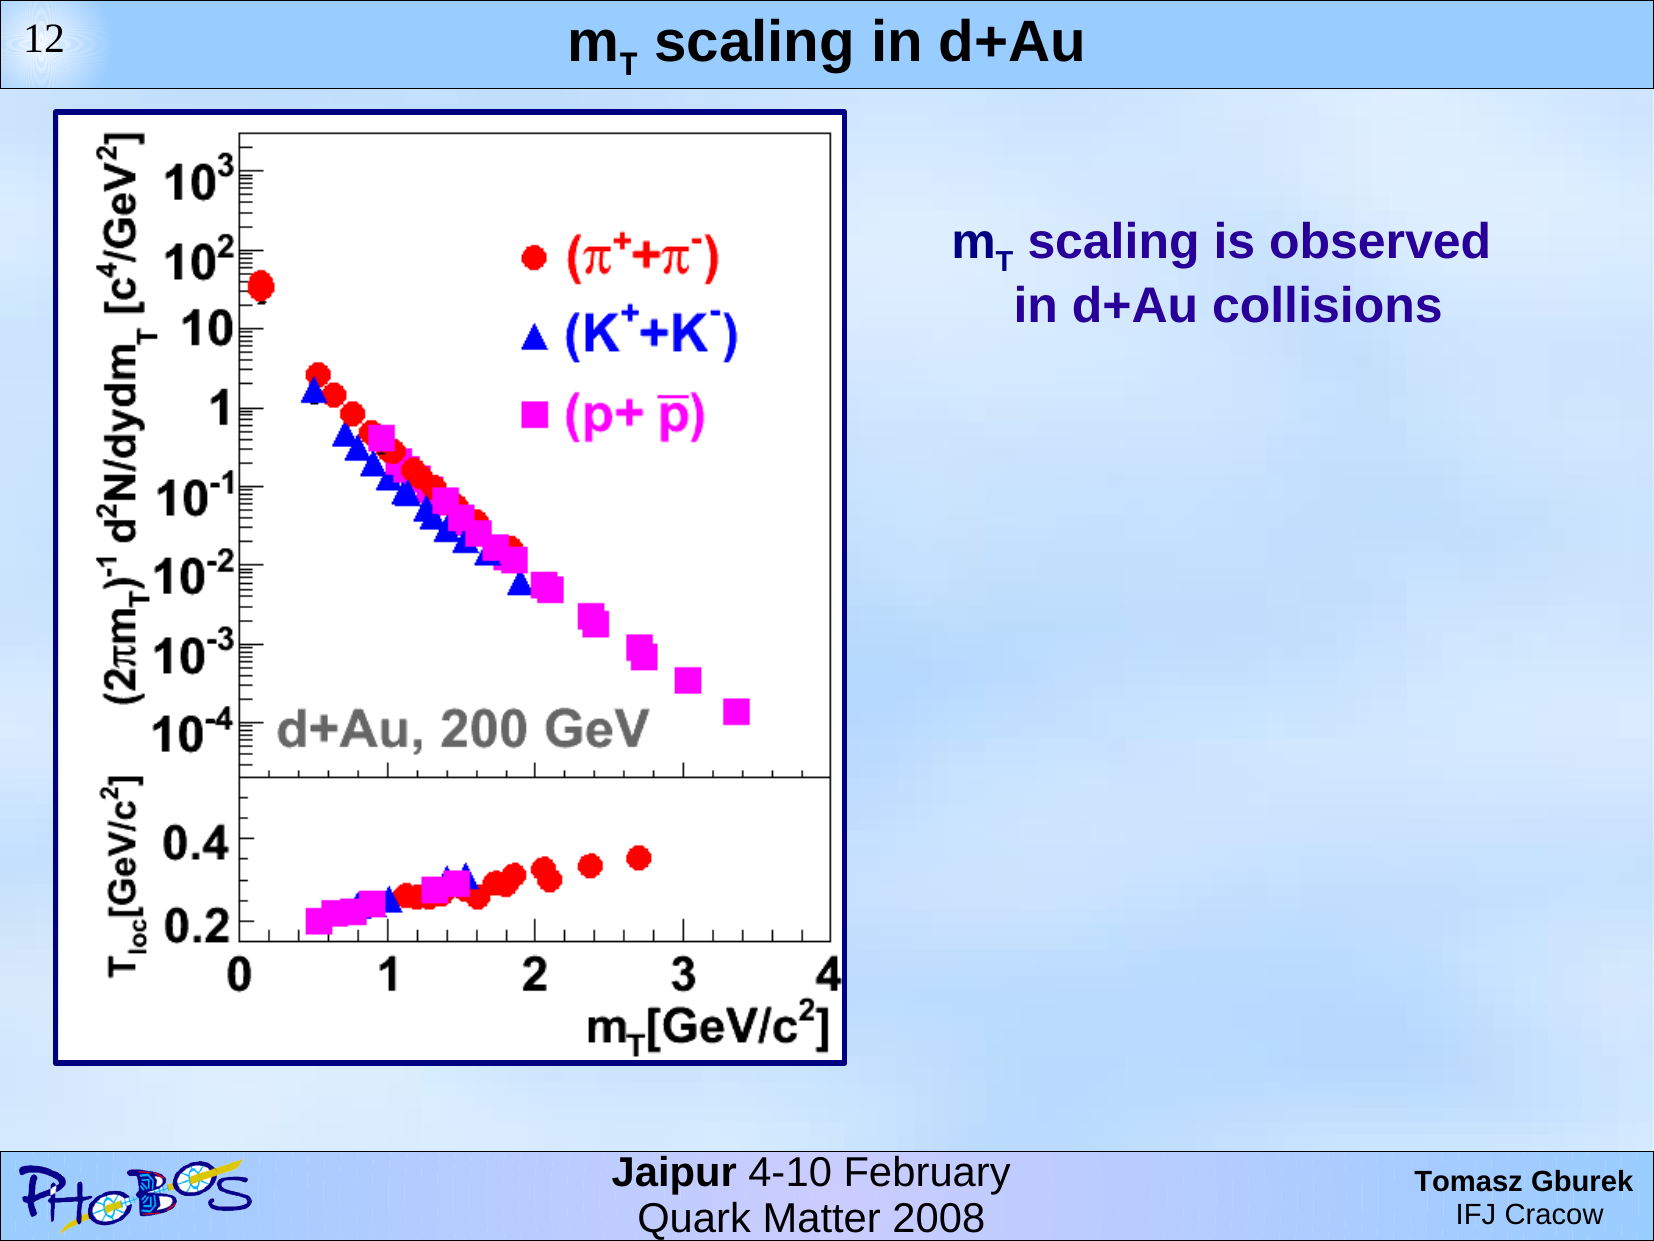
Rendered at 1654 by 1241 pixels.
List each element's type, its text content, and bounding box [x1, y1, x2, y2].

picture [0, 89, 1654, 1241]
title mT scaling in d+Au [261, 0, 1377, 100]
text_box mT scaling is observed in d+Au collisions [874, 205, 1583, 343]
